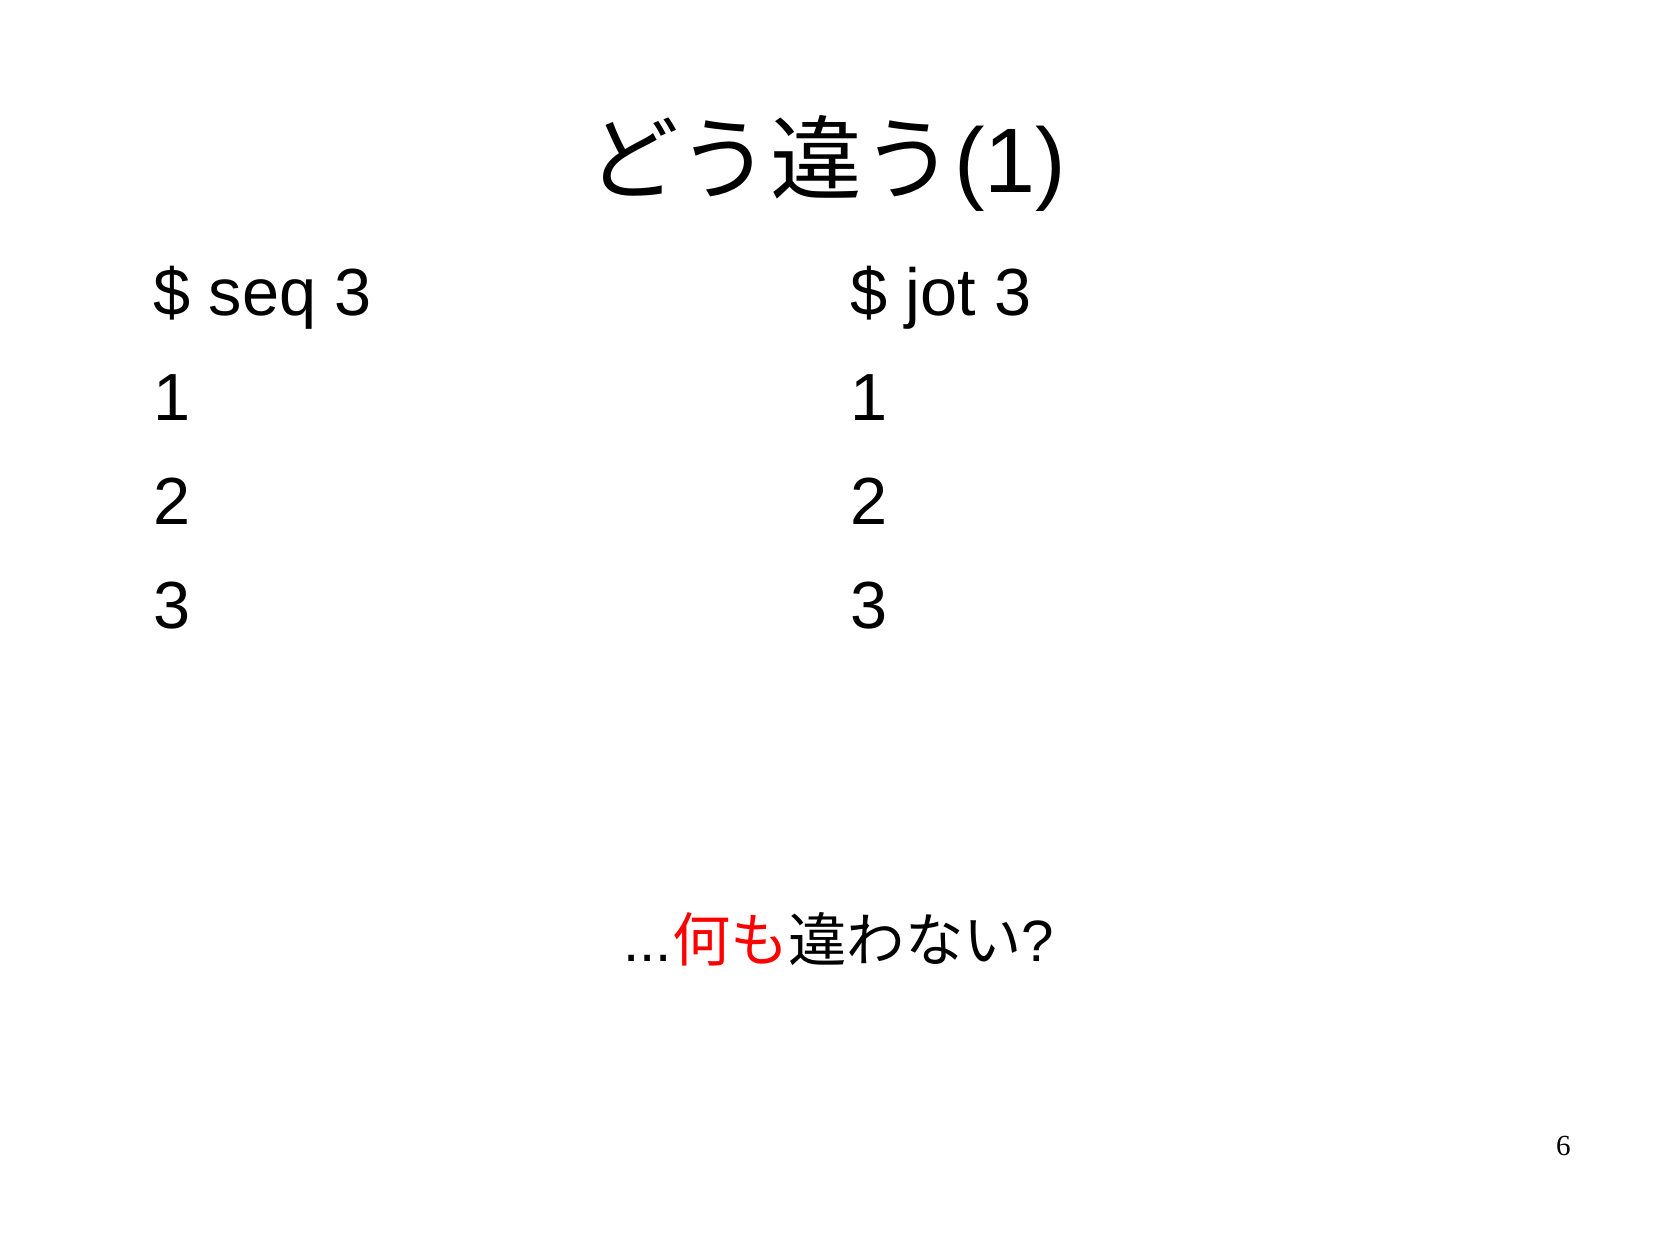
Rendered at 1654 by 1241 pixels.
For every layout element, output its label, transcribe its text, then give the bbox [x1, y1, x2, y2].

list $ jot 3 1 2 3 [779, 255, 1524, 656]
title ...何も違わない? [94, 832, 1583, 1040]
title どう違う(1) [82, 49, 1571, 257]
list $ seq 3 1 2 3 [82, 255, 779, 656]
